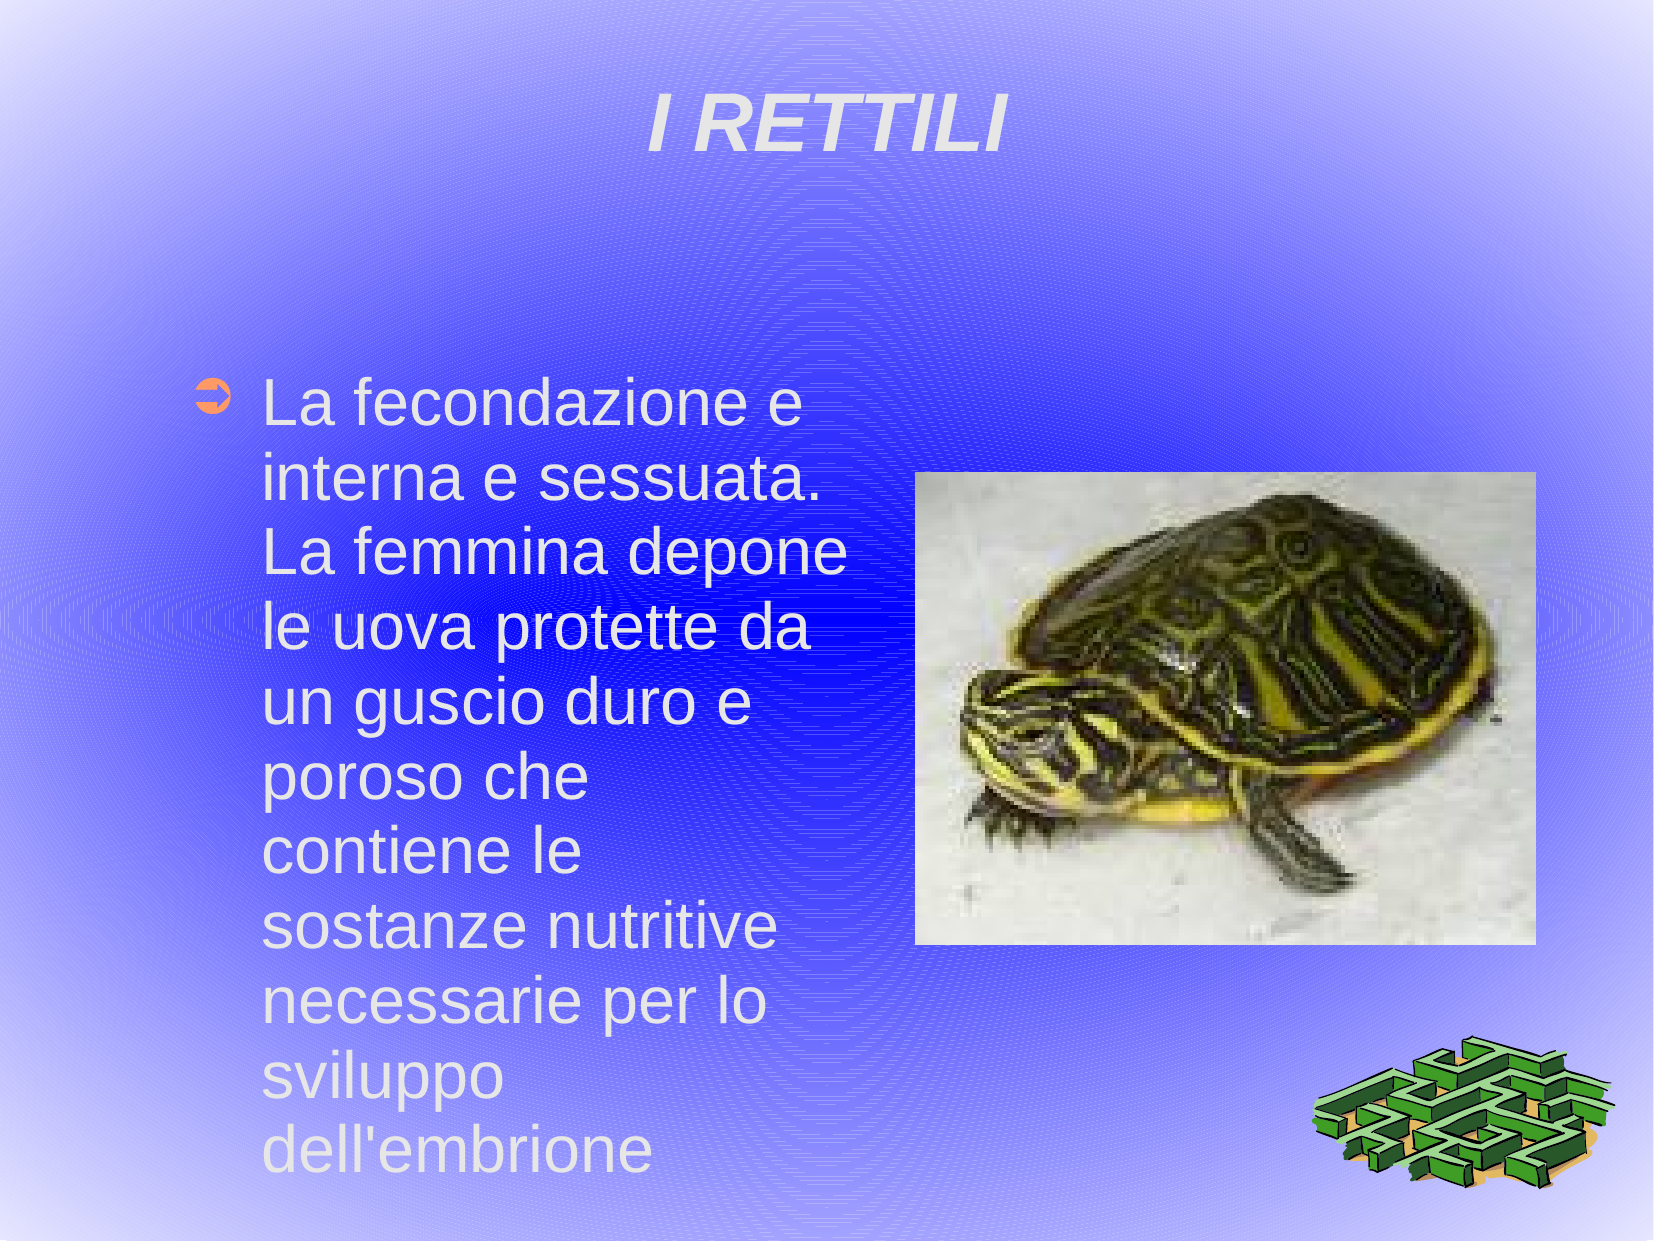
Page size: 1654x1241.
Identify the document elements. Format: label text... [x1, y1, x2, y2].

title I RETTILI [121, 19, 1534, 227]
picture [915, 472, 1536, 945]
list La fecondazione e interna e sessuata. La femmina depone le uova protette da un guscio duro e poroso che contiene le sostanze nutritive necessarie per lo sviluppo dell'embrione [178, 364, 858, 1147]
